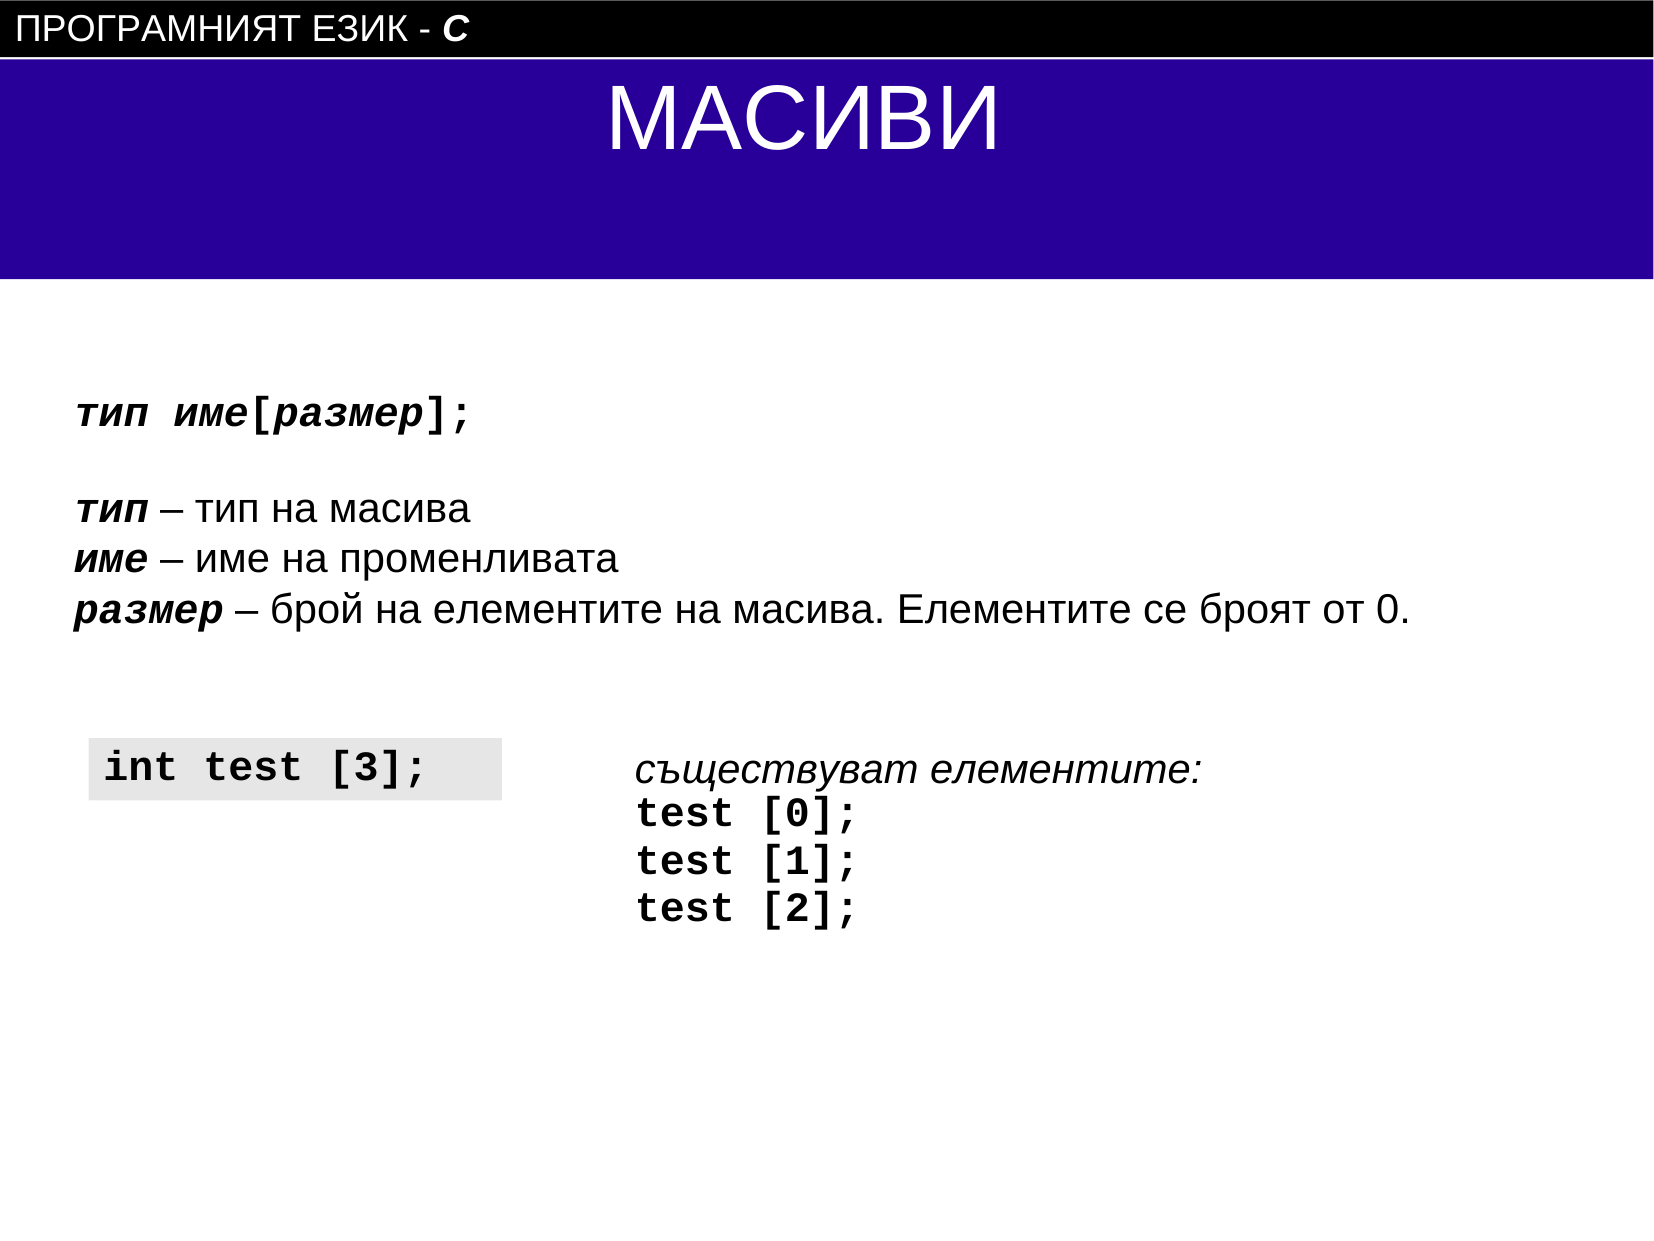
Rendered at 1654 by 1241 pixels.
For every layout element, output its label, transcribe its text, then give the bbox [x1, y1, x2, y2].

text_box МАСИВИ [0, 59, 1654, 280]
text_box ПРОГРАМНИЯT ЕЗИК - С [0, 0, 1654, 58]
text_box int test [3]; [88, 738, 502, 801]
text_box съществуват елементите: test [0]; test [1]; test [2]; [620, 738, 1359, 942]
text_box тип име[размер]; тип – тип на масива име – име на променливата размер – брой на елементите на масива. Елементите се броят от 0. [59, 383, 1536, 644]
